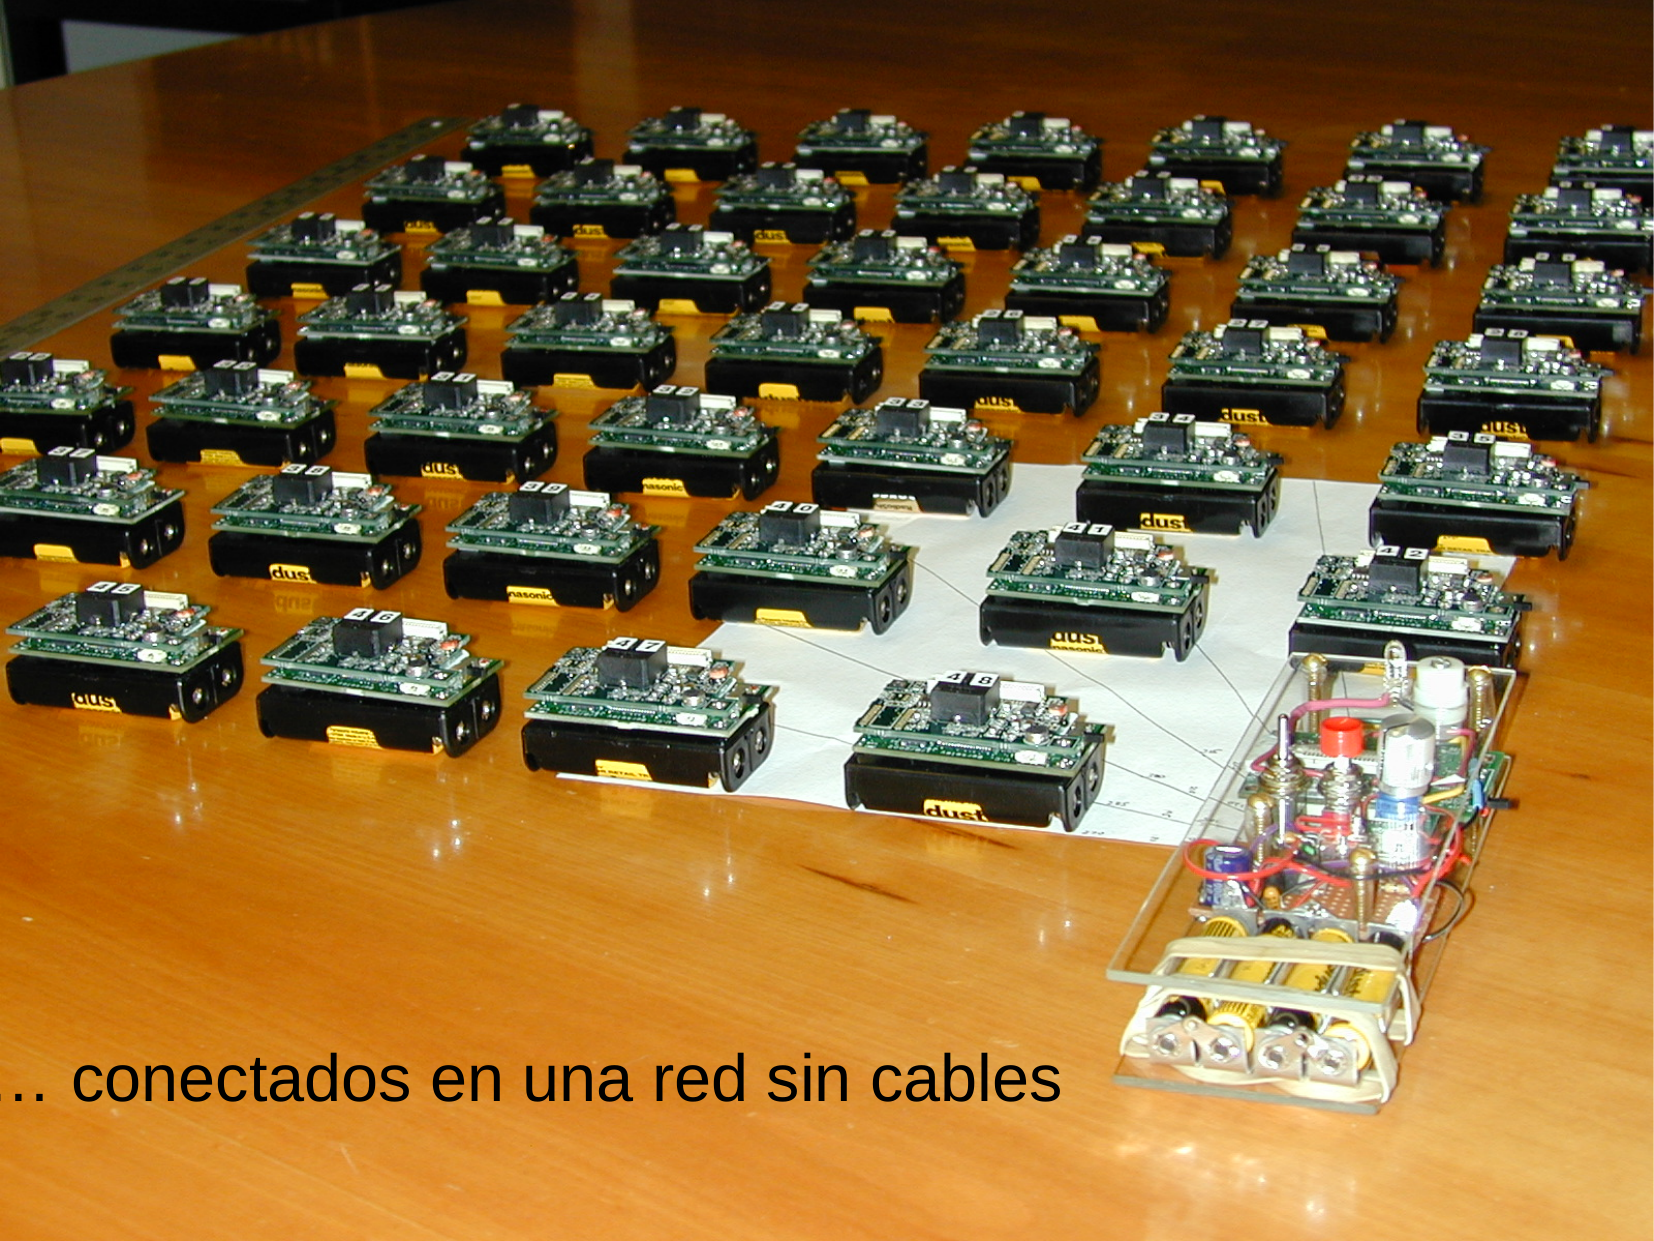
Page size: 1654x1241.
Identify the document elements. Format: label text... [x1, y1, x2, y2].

picture [0, 0, 1654, 1241]
title [82, 49, 1571, 257]
list … conectados en una red sin cables [0, 519, 1441, 1239]
